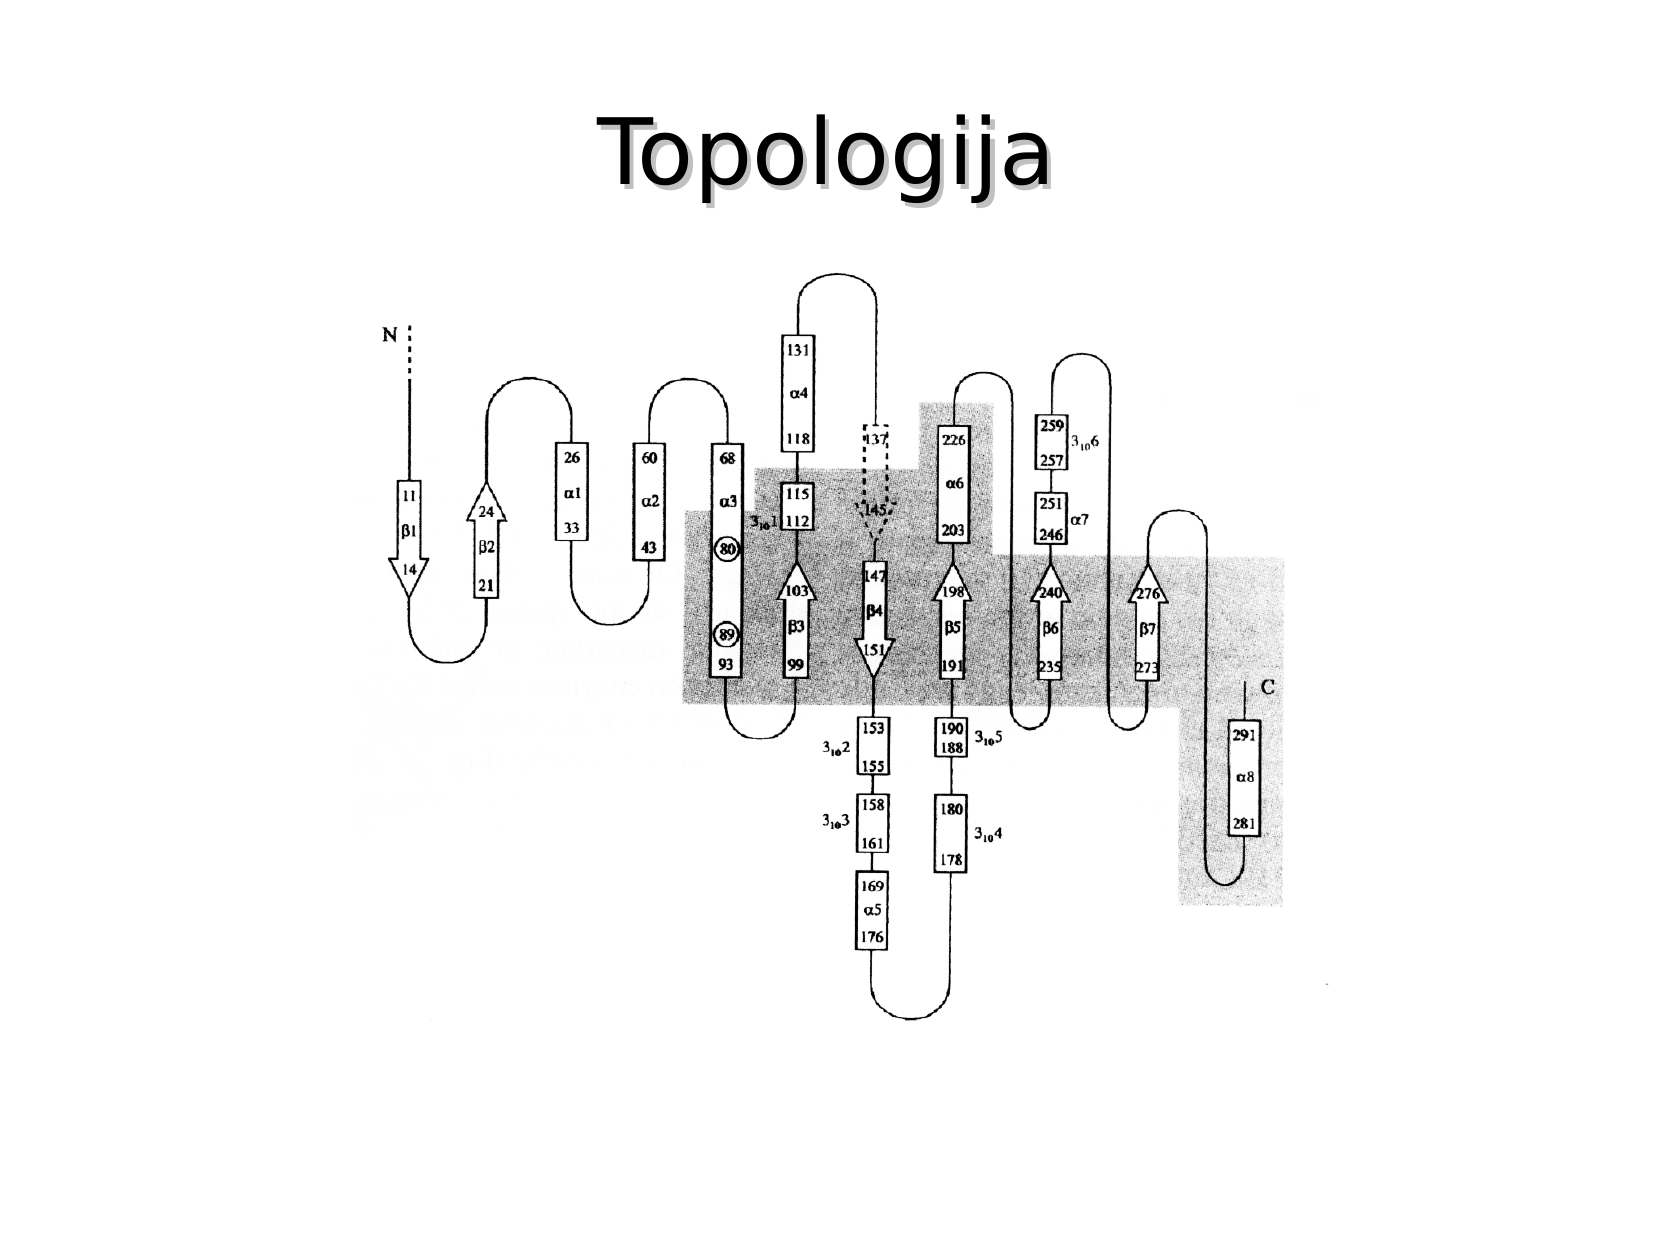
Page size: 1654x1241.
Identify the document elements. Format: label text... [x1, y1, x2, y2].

title Topologija [82, 49, 1571, 257]
picture [354, 267, 1329, 1034]
